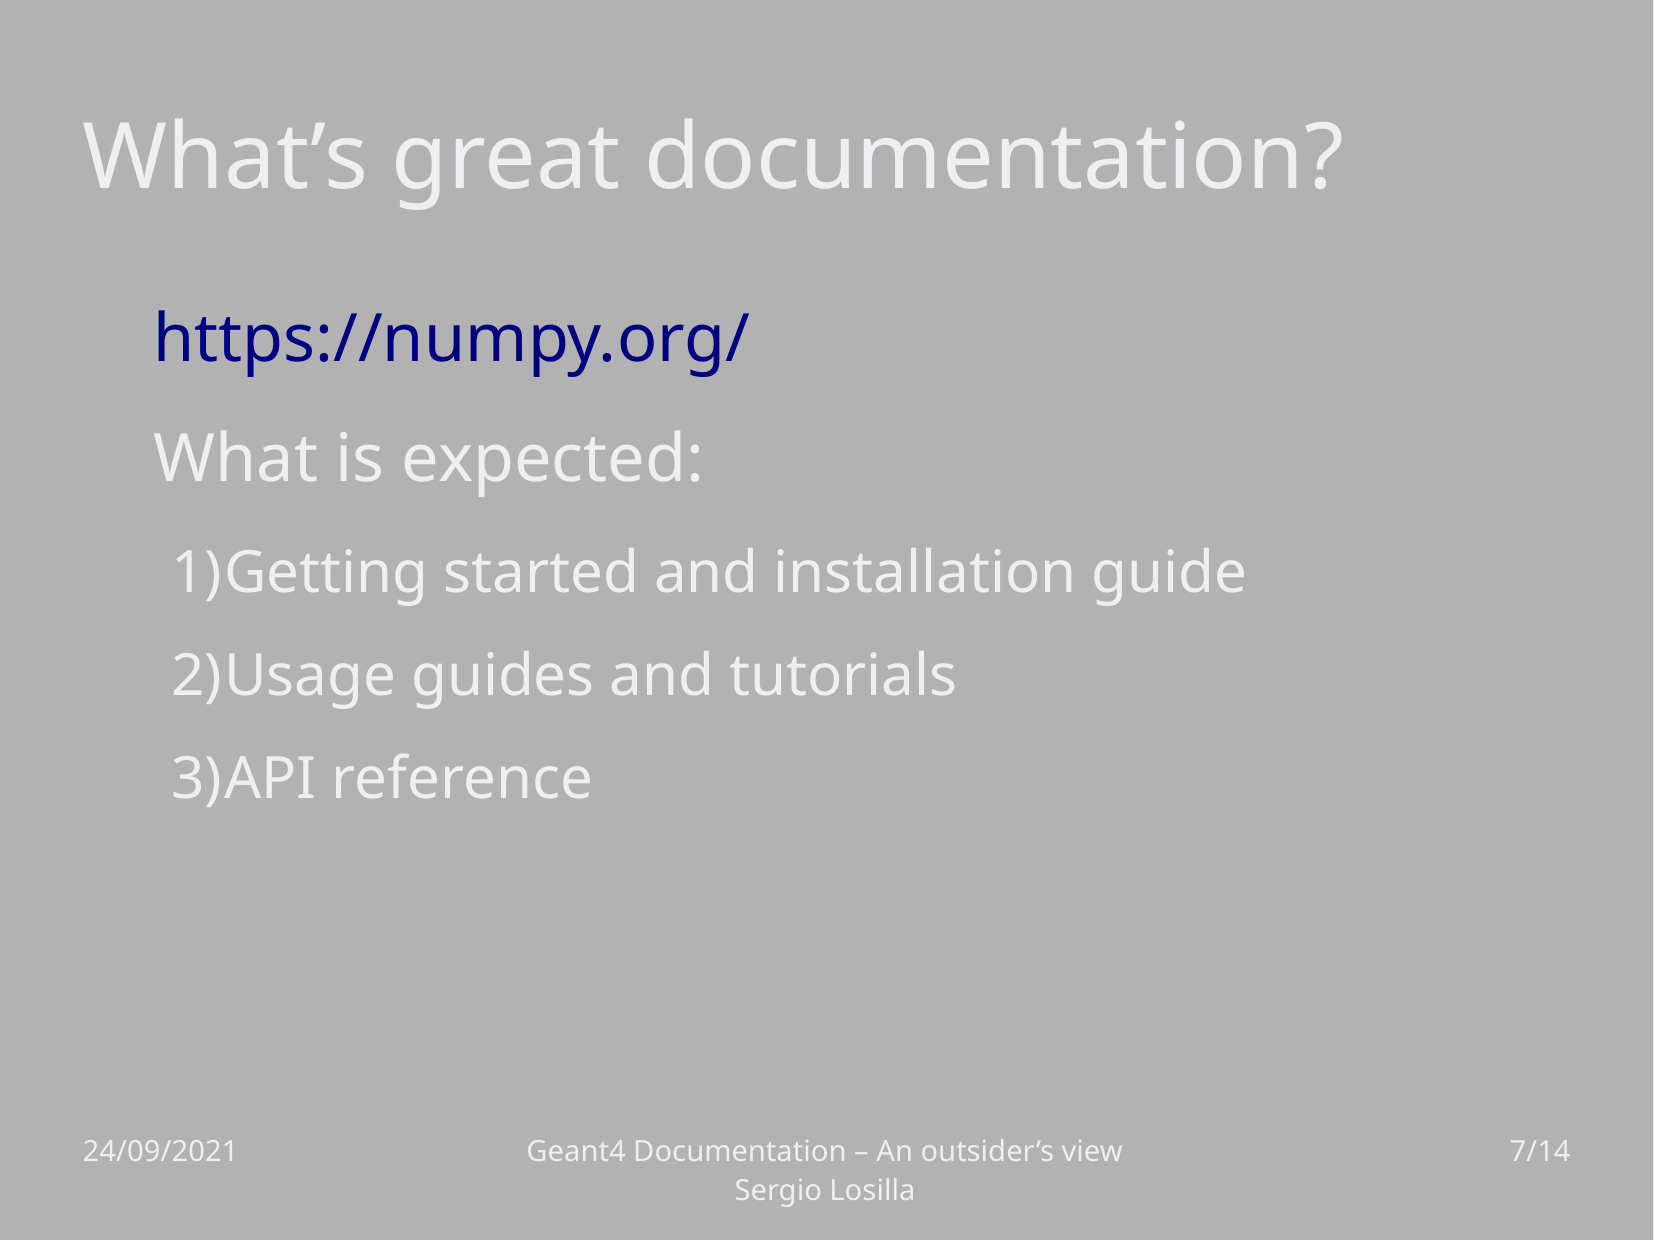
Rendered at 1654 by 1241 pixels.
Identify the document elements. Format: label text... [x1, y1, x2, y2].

list https://numpy.org/ What is expected: Getting started and installation guide Usage guides and tutorials API reference [82, 290, 1571, 1010]
title What’s great documentation? [82, 49, 1571, 257]
